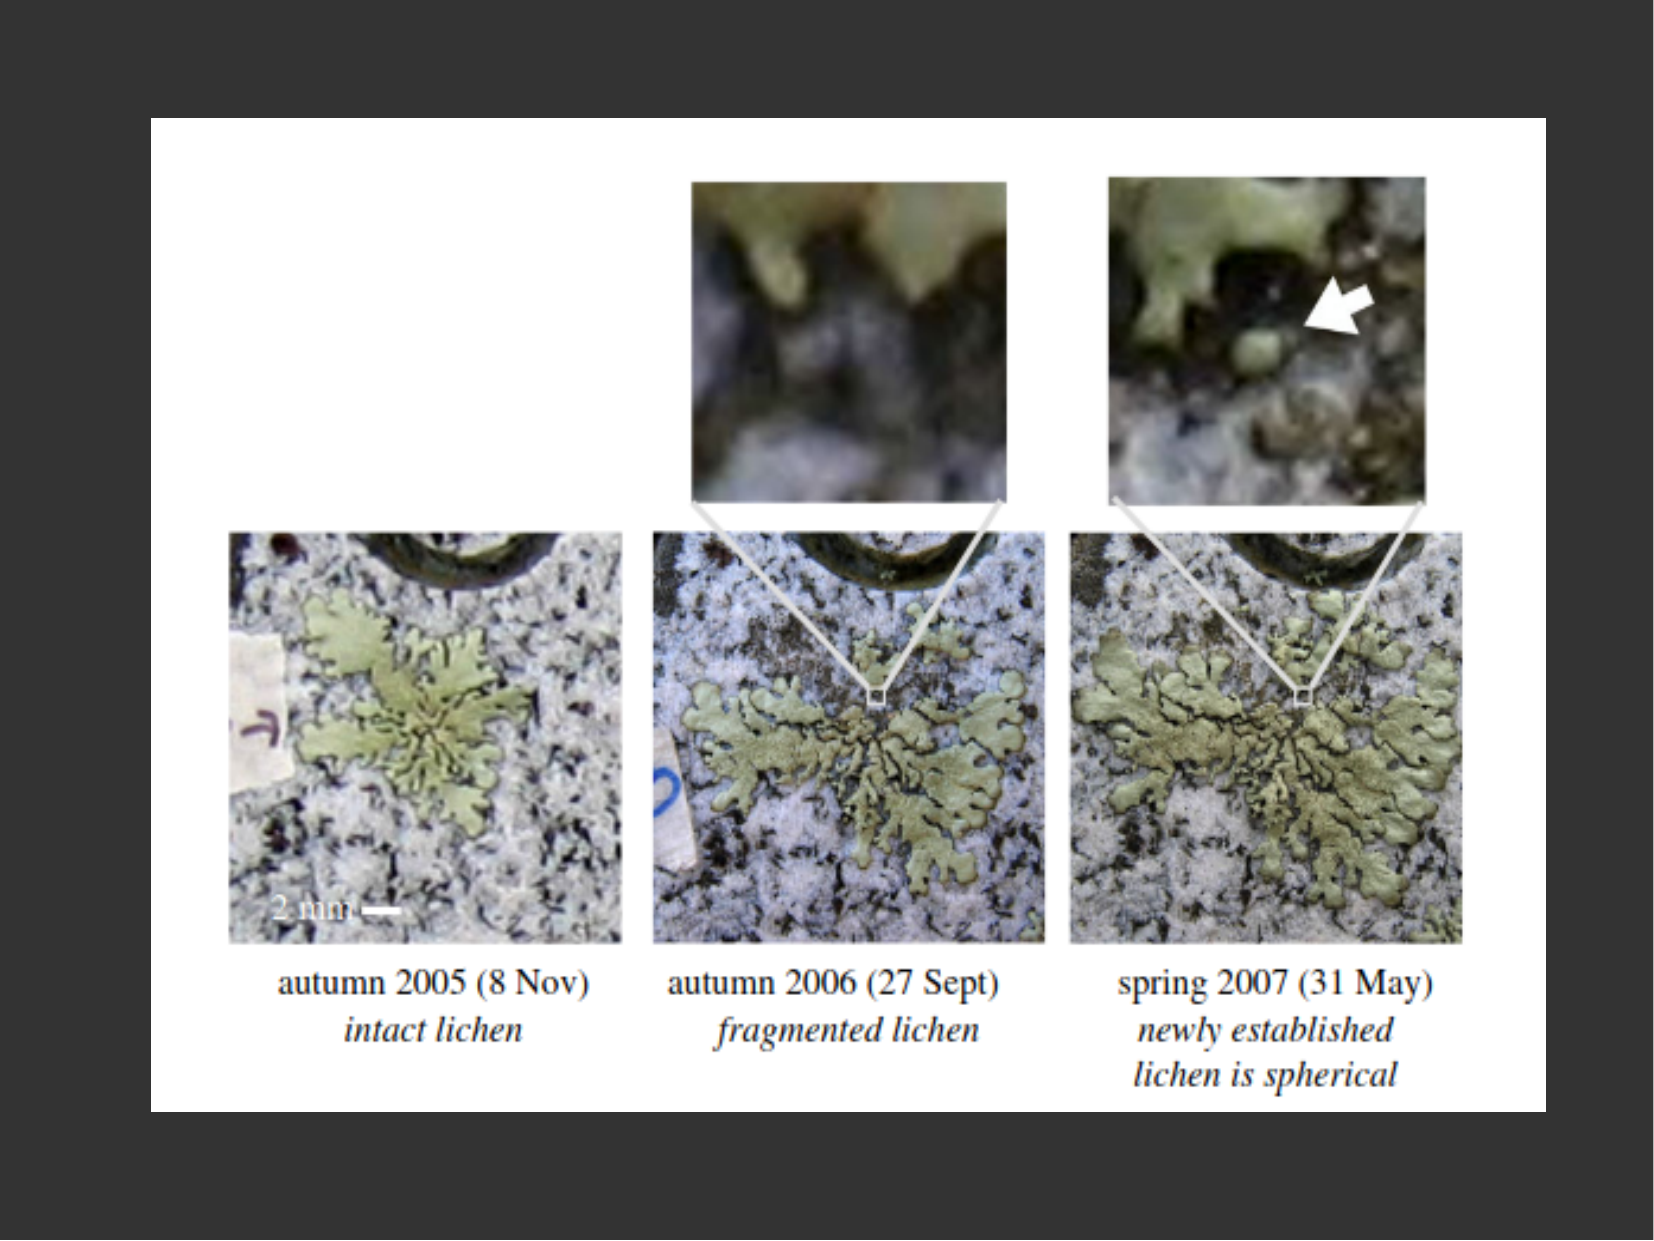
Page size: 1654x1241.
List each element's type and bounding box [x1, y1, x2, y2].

picture [151, 118, 1546, 1112]
